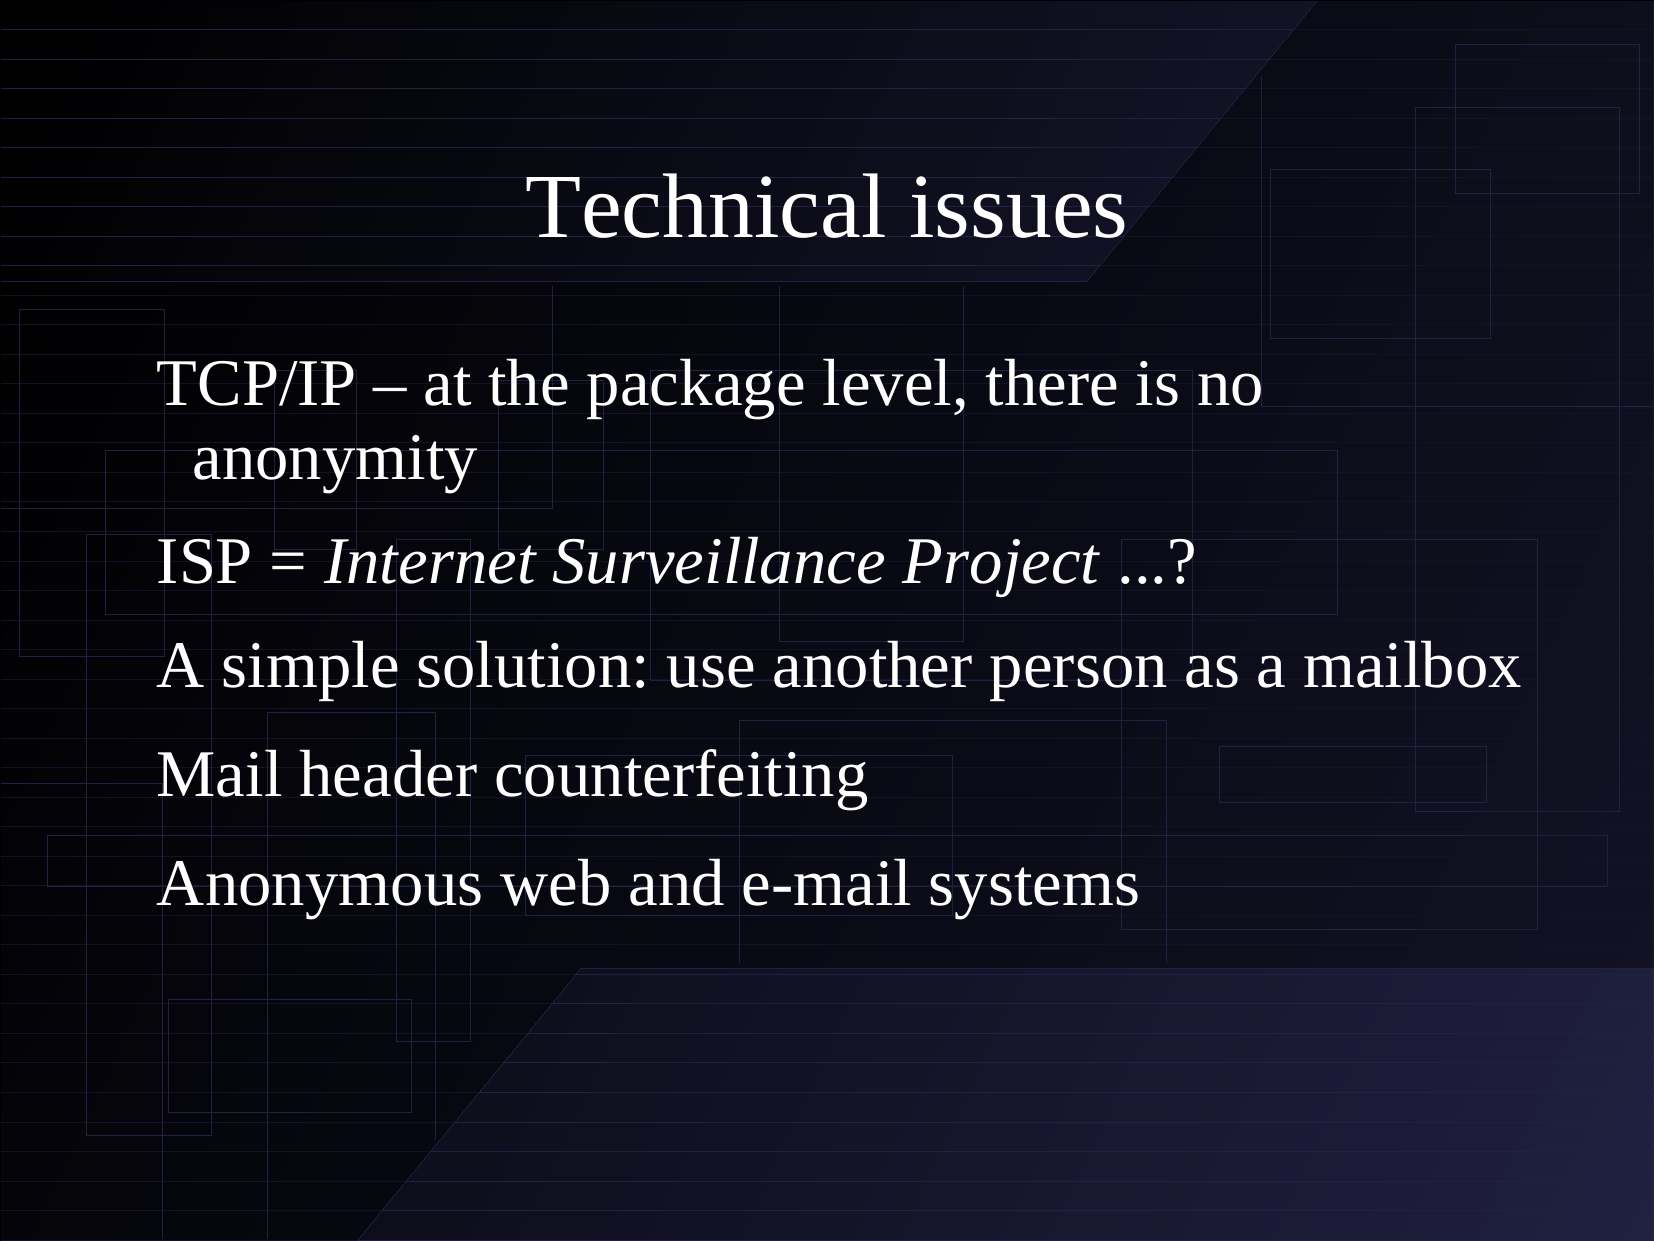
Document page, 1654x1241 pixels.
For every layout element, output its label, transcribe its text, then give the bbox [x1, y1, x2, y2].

title Technical issues [121, 102, 1534, 311]
list TCP/IP – at the package level, there is no anonymity ISP = Internet Surveillance Project ...? A simple solution: use another person as a mailbox Mail header counterfeiting Anonymous web and e-mail systems [121, 344, 1534, 1127]
